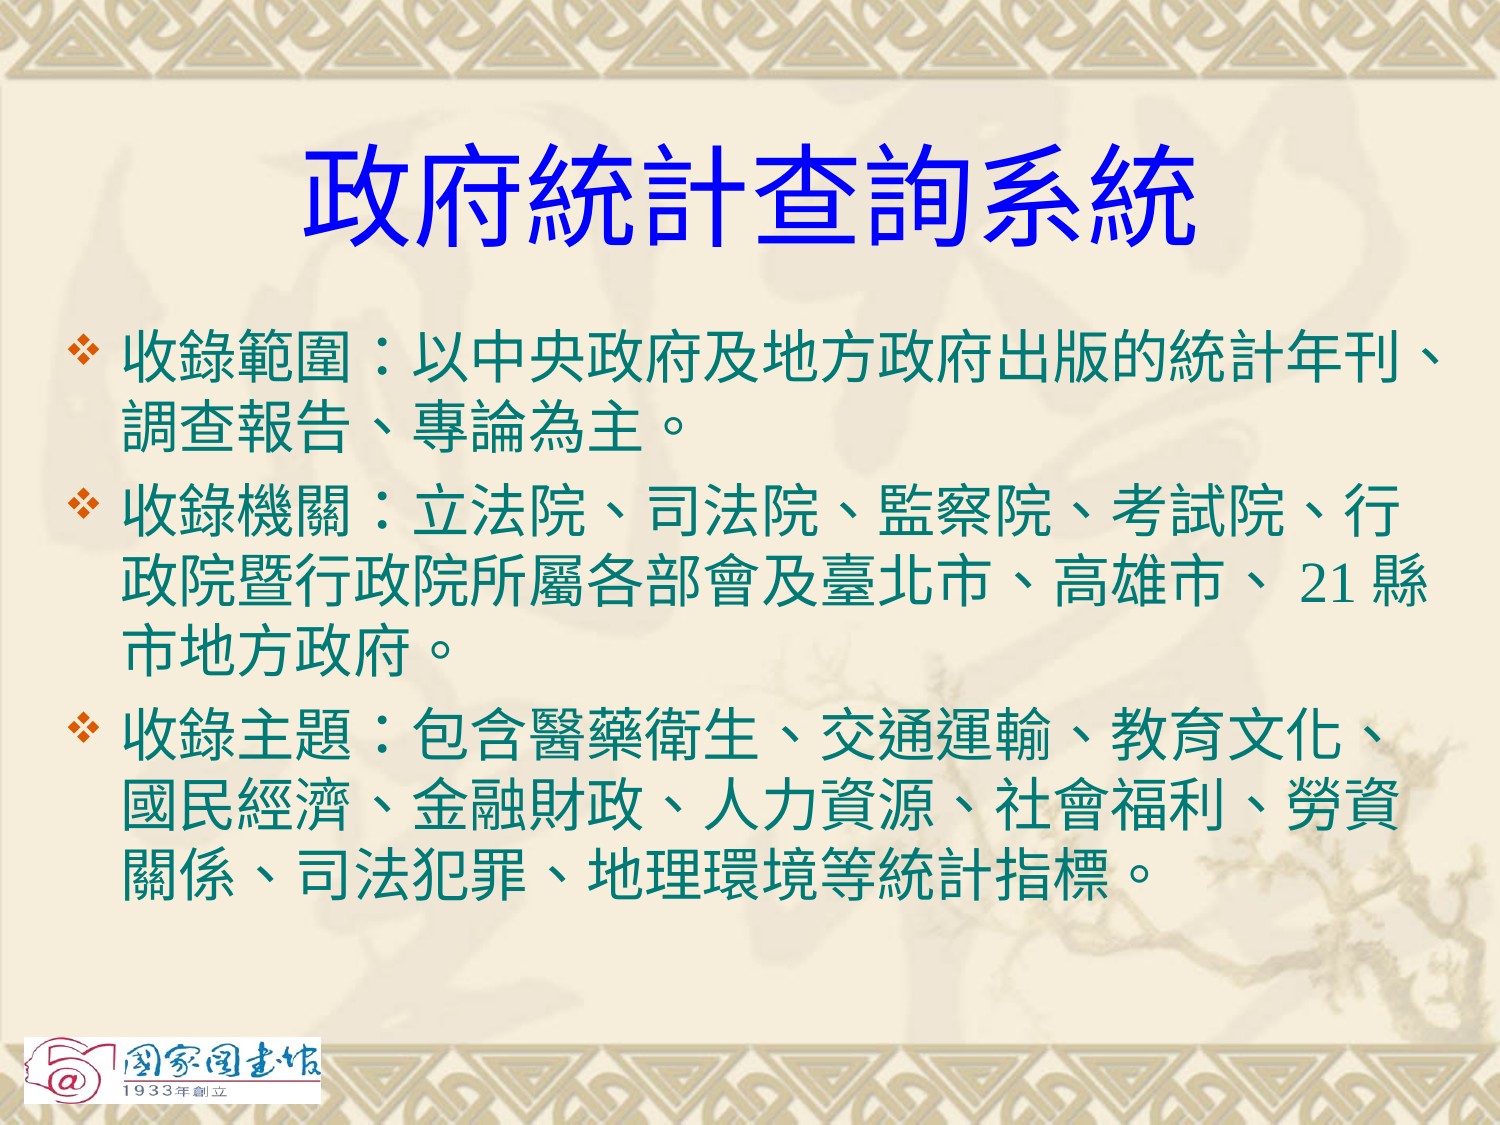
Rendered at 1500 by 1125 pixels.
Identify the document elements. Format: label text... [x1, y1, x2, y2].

picture [0, 0, 1500, 1125]
title 政府統計查詢系統 [49, 99, 1451, 288]
list 收錄範圍：以中央政府及地方政府出版的統計年刊、調查報告、專論為主。 收錄機關：立法院、司法院、監察院、考試院、行政院暨行政院所屬各部會及臺北市、高雄市、21縣市地方政府。 收錄主題：包含醫藥衛生、交通運輸、教育文化、國民經濟、金融財政、人力資源、社會福利、勞資關係、司法犯罪、地理環境等統計指標。 [49, 312, 1451, 1001]
